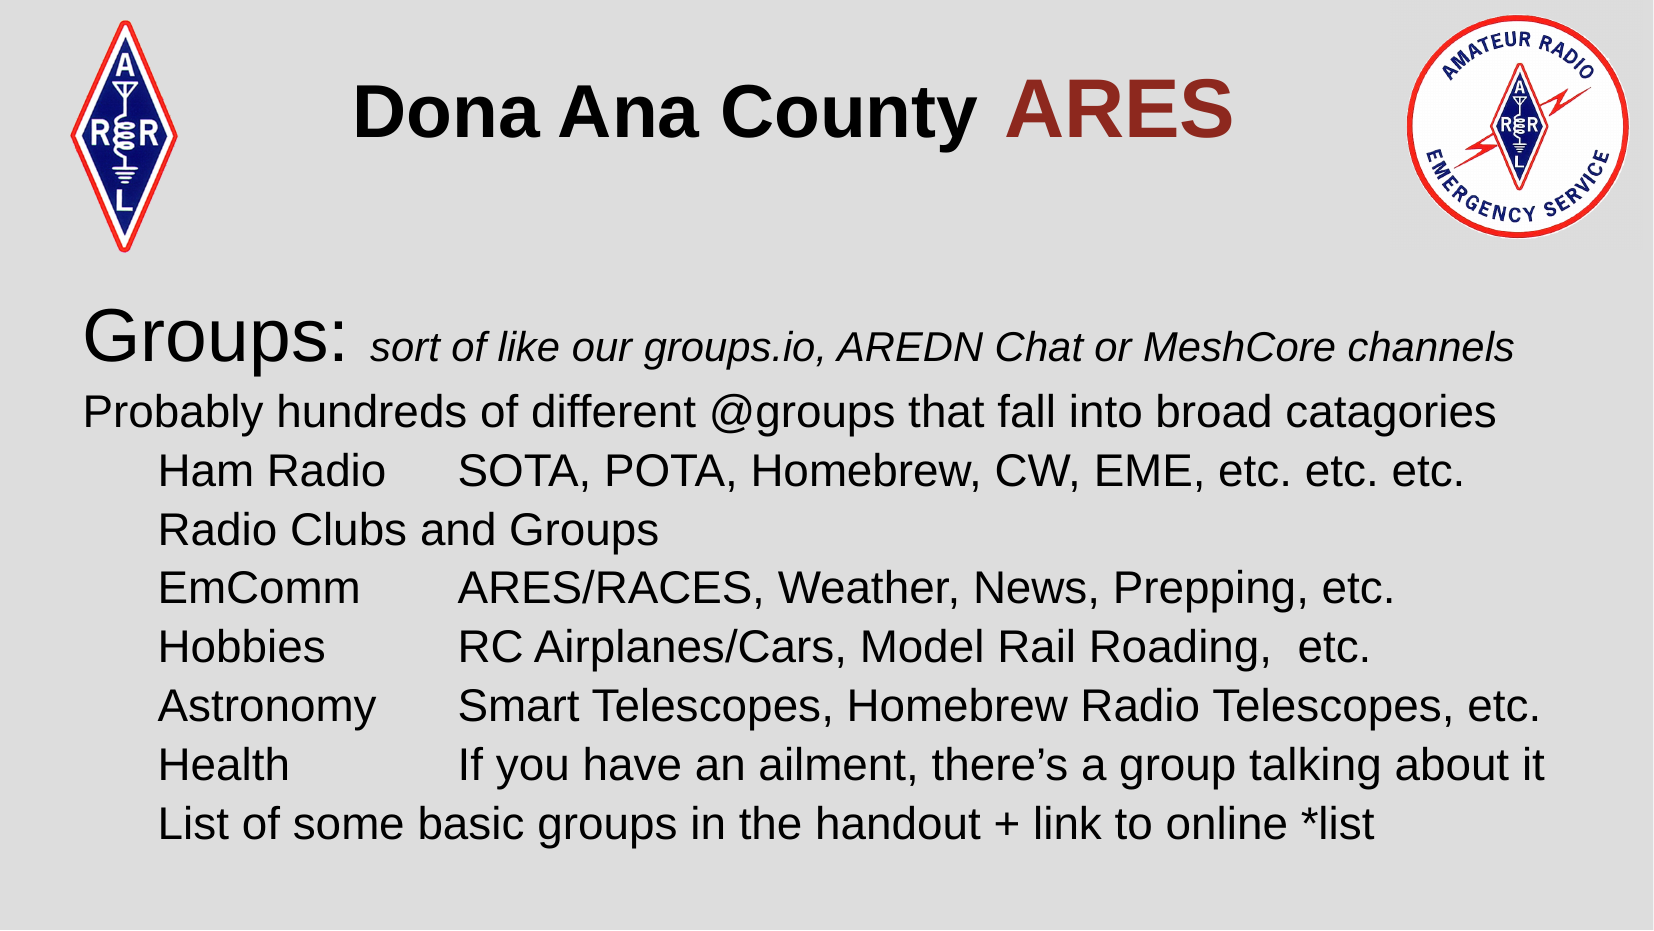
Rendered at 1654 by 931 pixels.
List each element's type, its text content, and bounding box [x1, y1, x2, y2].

picture [1390, 0, 1643, 250]
title Dona Ana County ARES [209, 21, 1390, 190]
picture [38, 9, 209, 265]
subtitle Groups: sort of like our groups.io, AREDN Chat or MeshCore channels Probably hundreds of different @groups that fall into broad catagories Ham Radio SOTA, POTA, Homebrew, CW, EME, etc. etc. etc. Radio Clubs and Groups EmComm ARES/RACES, Weather, News, Prepping, etc. Hobbies RC Airplanes/Cars, Model Rail Roading, etc. Astronomy Smart Telescopes, Homebrew Radio Telescopes, etc. Health If you have an ailment, there’s a group talking about it List of some basic groups in the handout + link to online *list [82, 281, 1598, 931]
